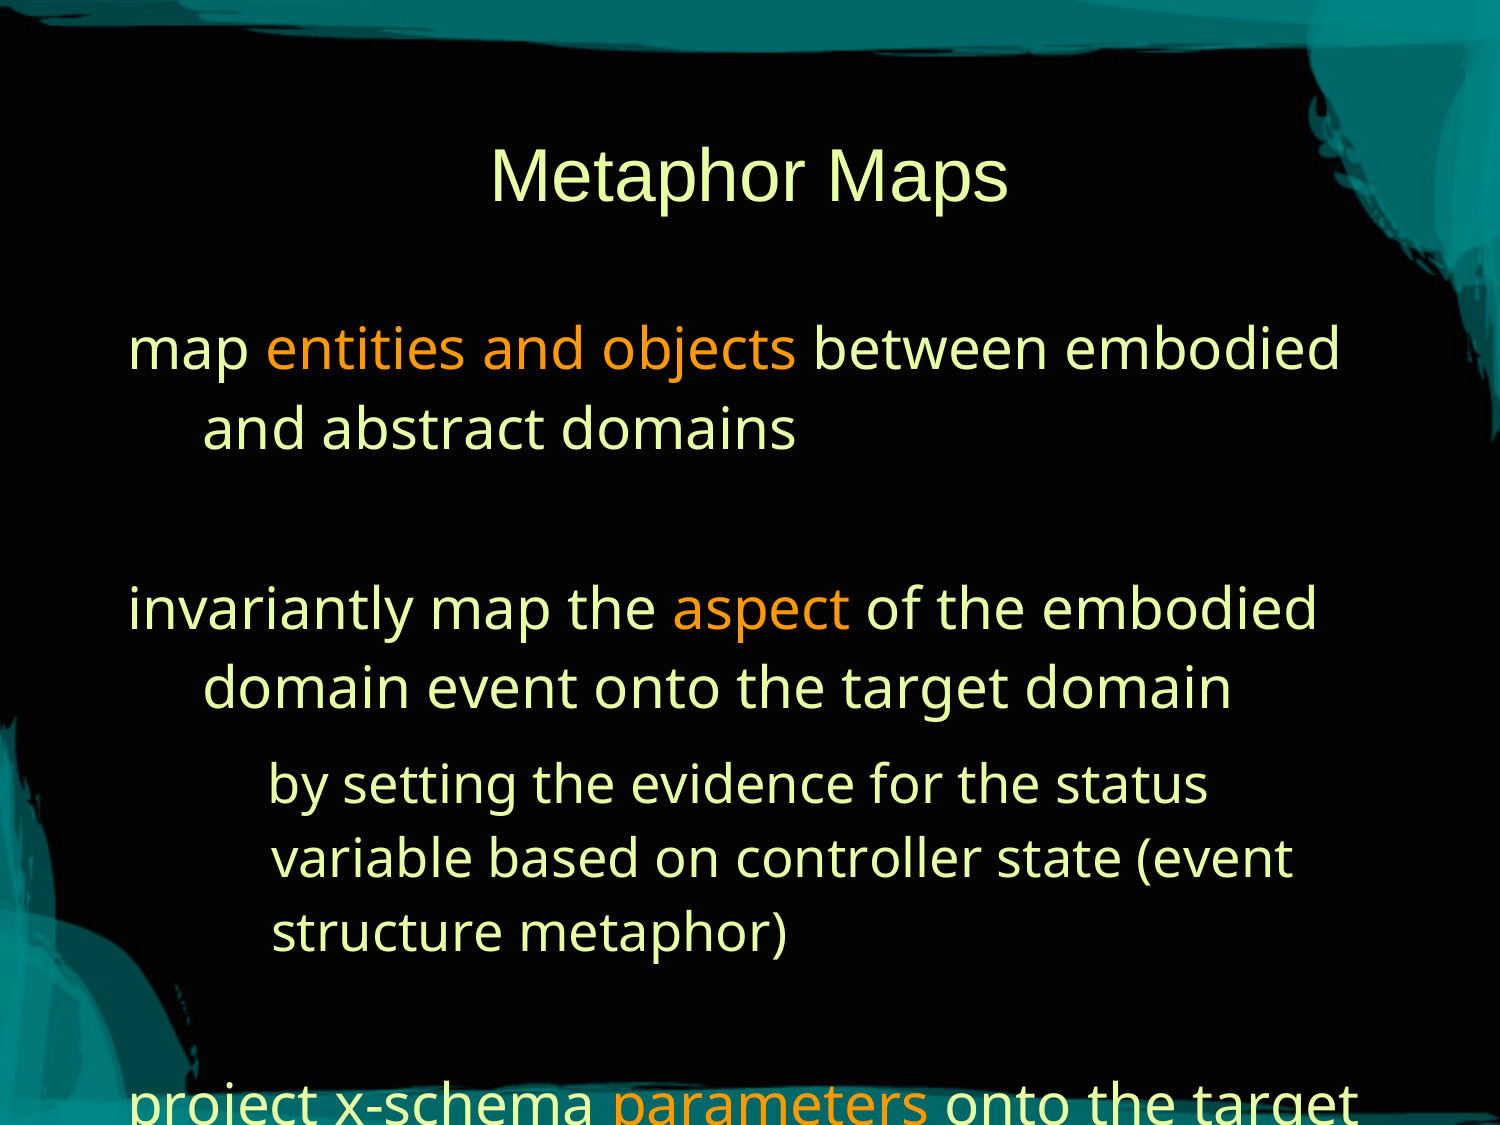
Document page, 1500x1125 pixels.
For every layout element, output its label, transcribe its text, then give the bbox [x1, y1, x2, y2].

title Metaphor Maps [112, 87, 1388, 263]
list map entities and objects between embodied and abstract domains invariantly map the aspect of the embodied domain event onto the target domain by setting the evidence for the status variable based on controller state (event structure metaphor) project x-schema parameters onto the target domain [112, 299, 1388, 1125]
picture [0, 0, 1500, 1125]
